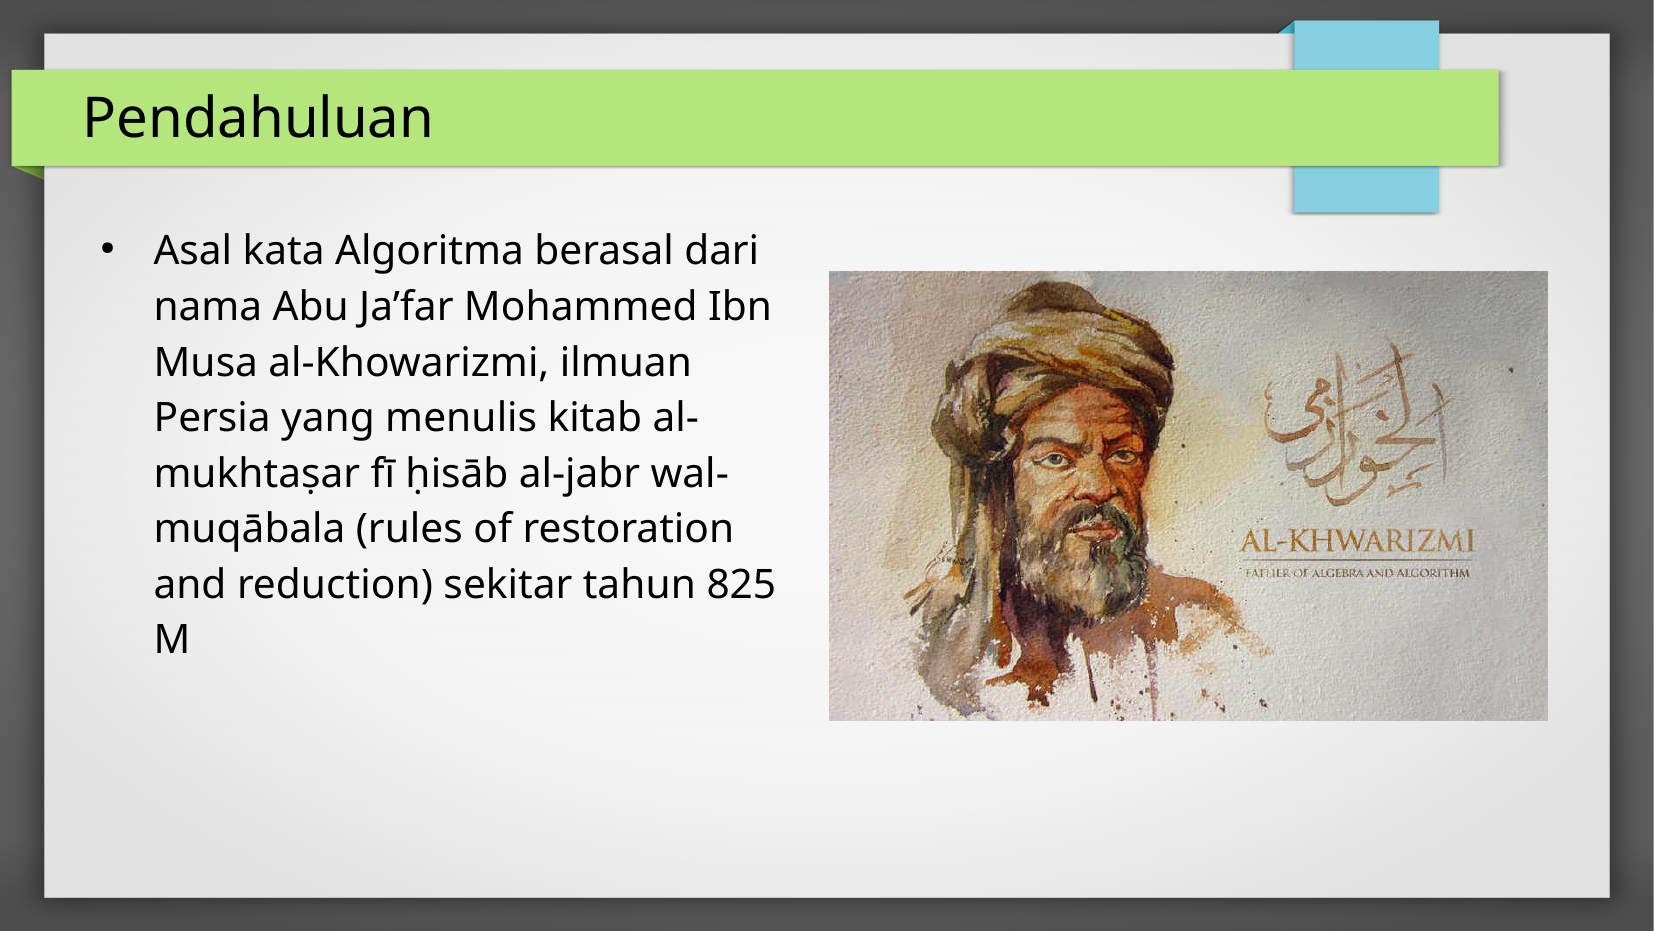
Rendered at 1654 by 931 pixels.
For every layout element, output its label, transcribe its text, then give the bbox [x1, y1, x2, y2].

title Pendahuluan [82, 70, 1264, 160]
picture [0, 0, 1654, 931]
list Asal kata Algoritma berasal dari nama Abu Ja’far Mohammed Ibn Musa al-Khowarizmi, ilmuan Persia yang menulis kitab al-mukhtaṣar fī ḥisāb al-jabr wal-muqābala (rules of restoration and reduction) sekitar tahun 825 M [82, 221, 809, 761]
